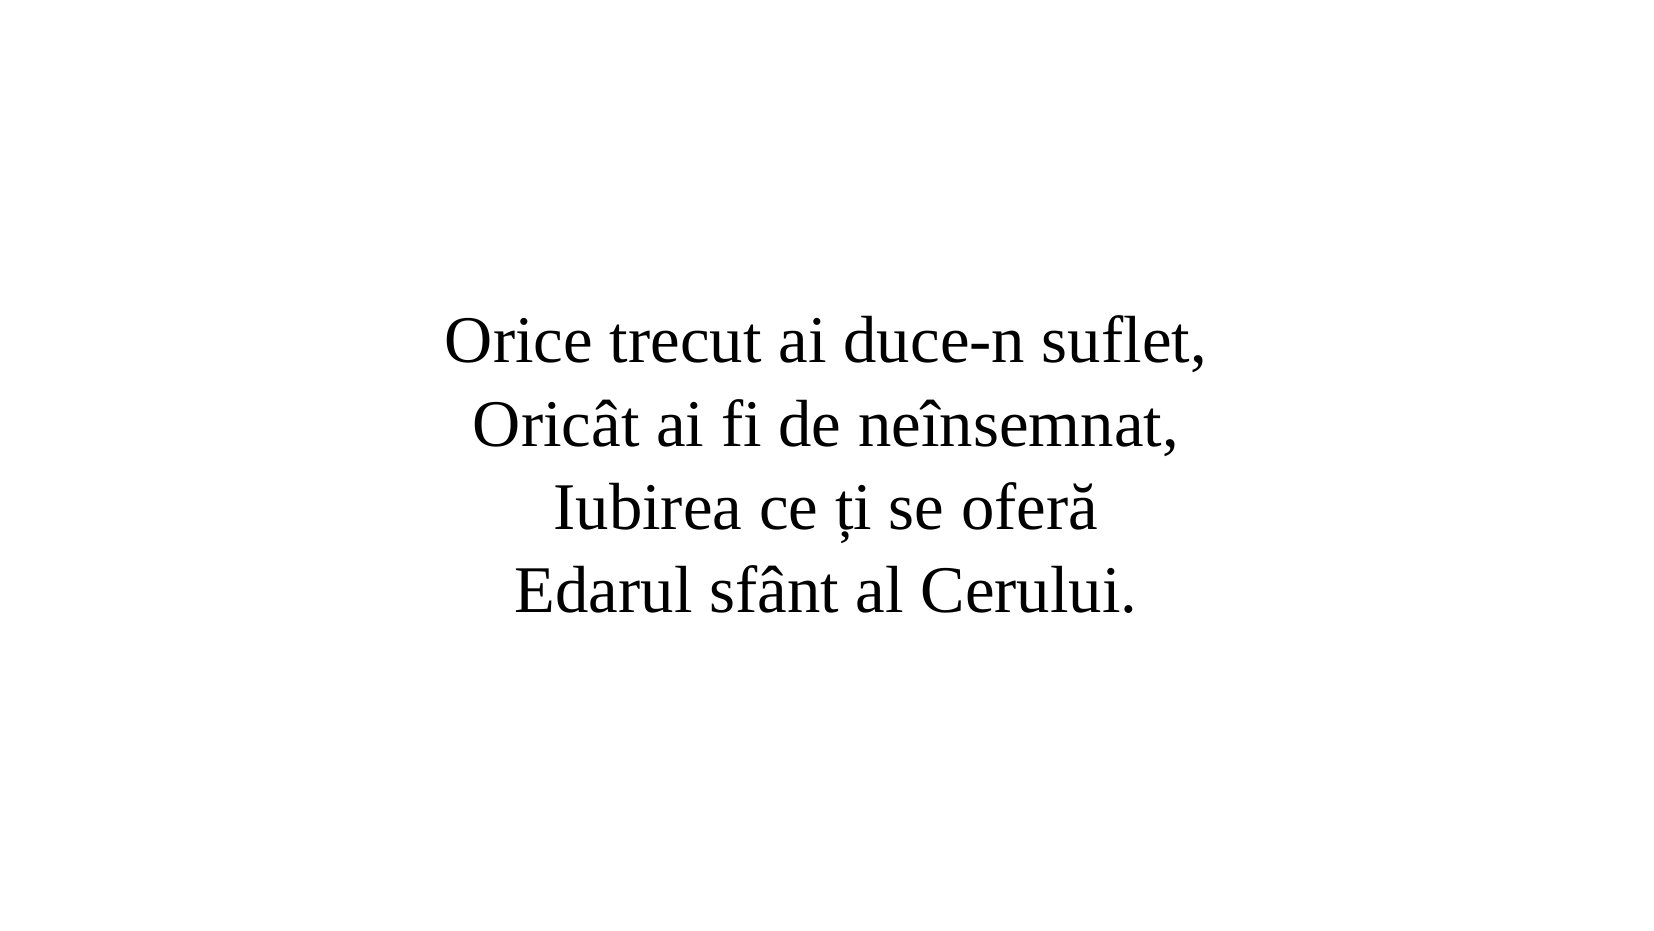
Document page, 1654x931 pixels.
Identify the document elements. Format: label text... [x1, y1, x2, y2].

subtitle Orice trecut ai duce-n suflet, Oricât ai fi de neînsemnat, Iubirea ce ți se oferă Edarul sfânt al Cerului. [300, 150, 1354, 781]
